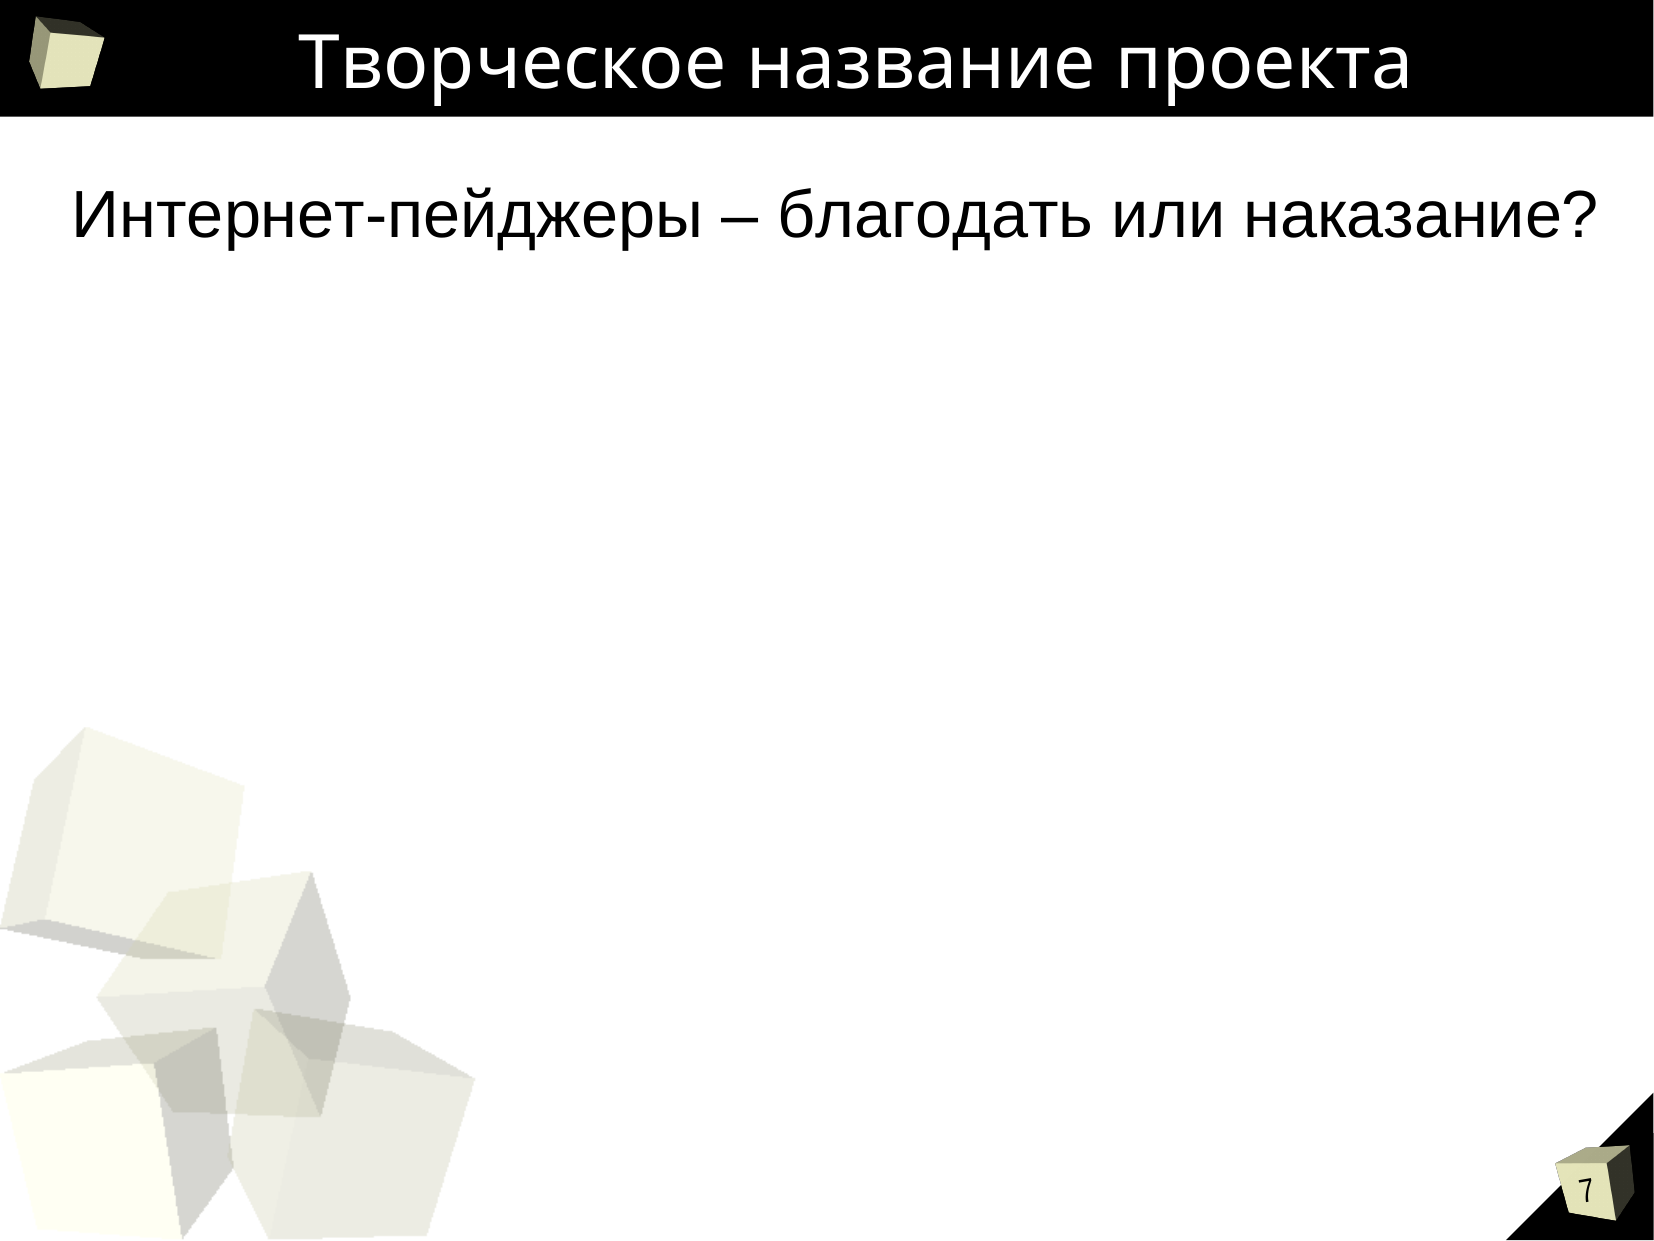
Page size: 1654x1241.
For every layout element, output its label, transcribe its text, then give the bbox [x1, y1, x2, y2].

picture [0, 726, 477, 1241]
list Интернет-пейджеры – благодать или наказание? [44, 177, 1611, 1214]
title Творческое название проекта [118, 0, 1595, 119]
